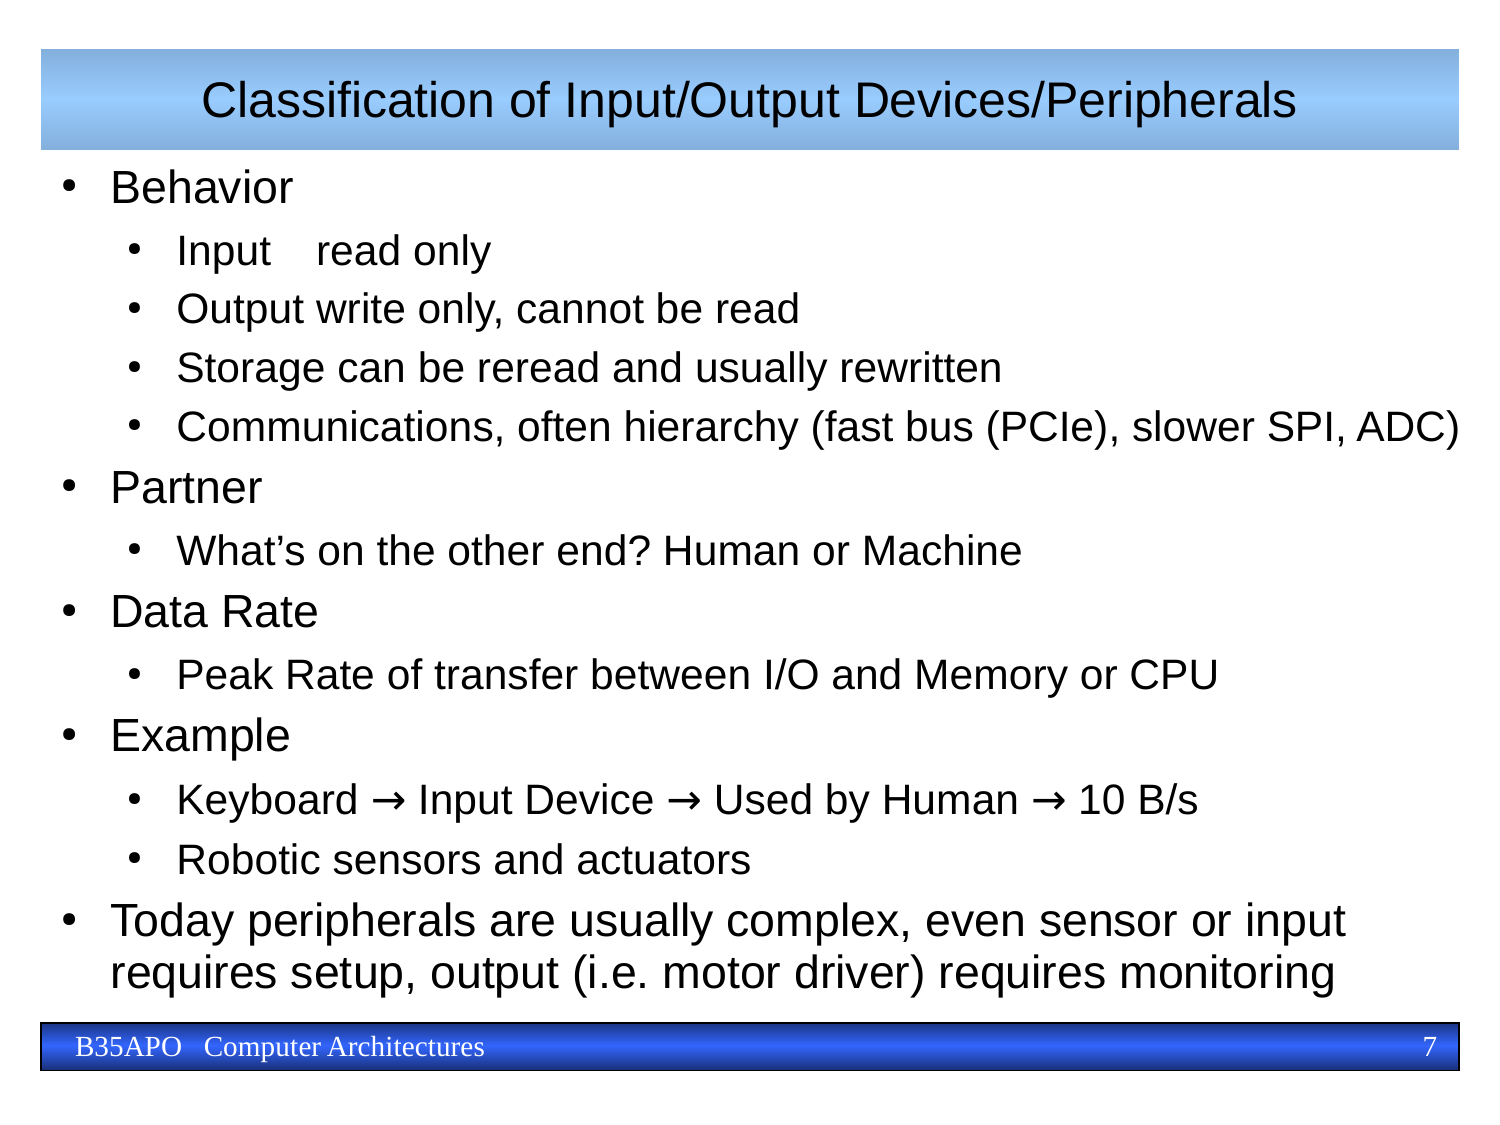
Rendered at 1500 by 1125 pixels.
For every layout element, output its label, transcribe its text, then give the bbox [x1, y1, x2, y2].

title Classification of Input/Output Devices/Peripherals [41, 49, 1459, 150]
list Behavior Input read only Output write only, cannot be read Storage can be reread and usually rewritten Communications, often hierarchy (fast bus (PCIe), slower SPI, ADC) Partner What’s on the other end? Human or Machine Data Rate Peak Rate of transfer between I/O and Memory or CPU Example Keyboard → Input Device → Used by Human → 10 B/s Robotic sensors and actuators Today peripherals are usually complex, even sensor or input requires setup, output (i.e. motor driver) requires monitoring [44, 161, 1468, 1012]
